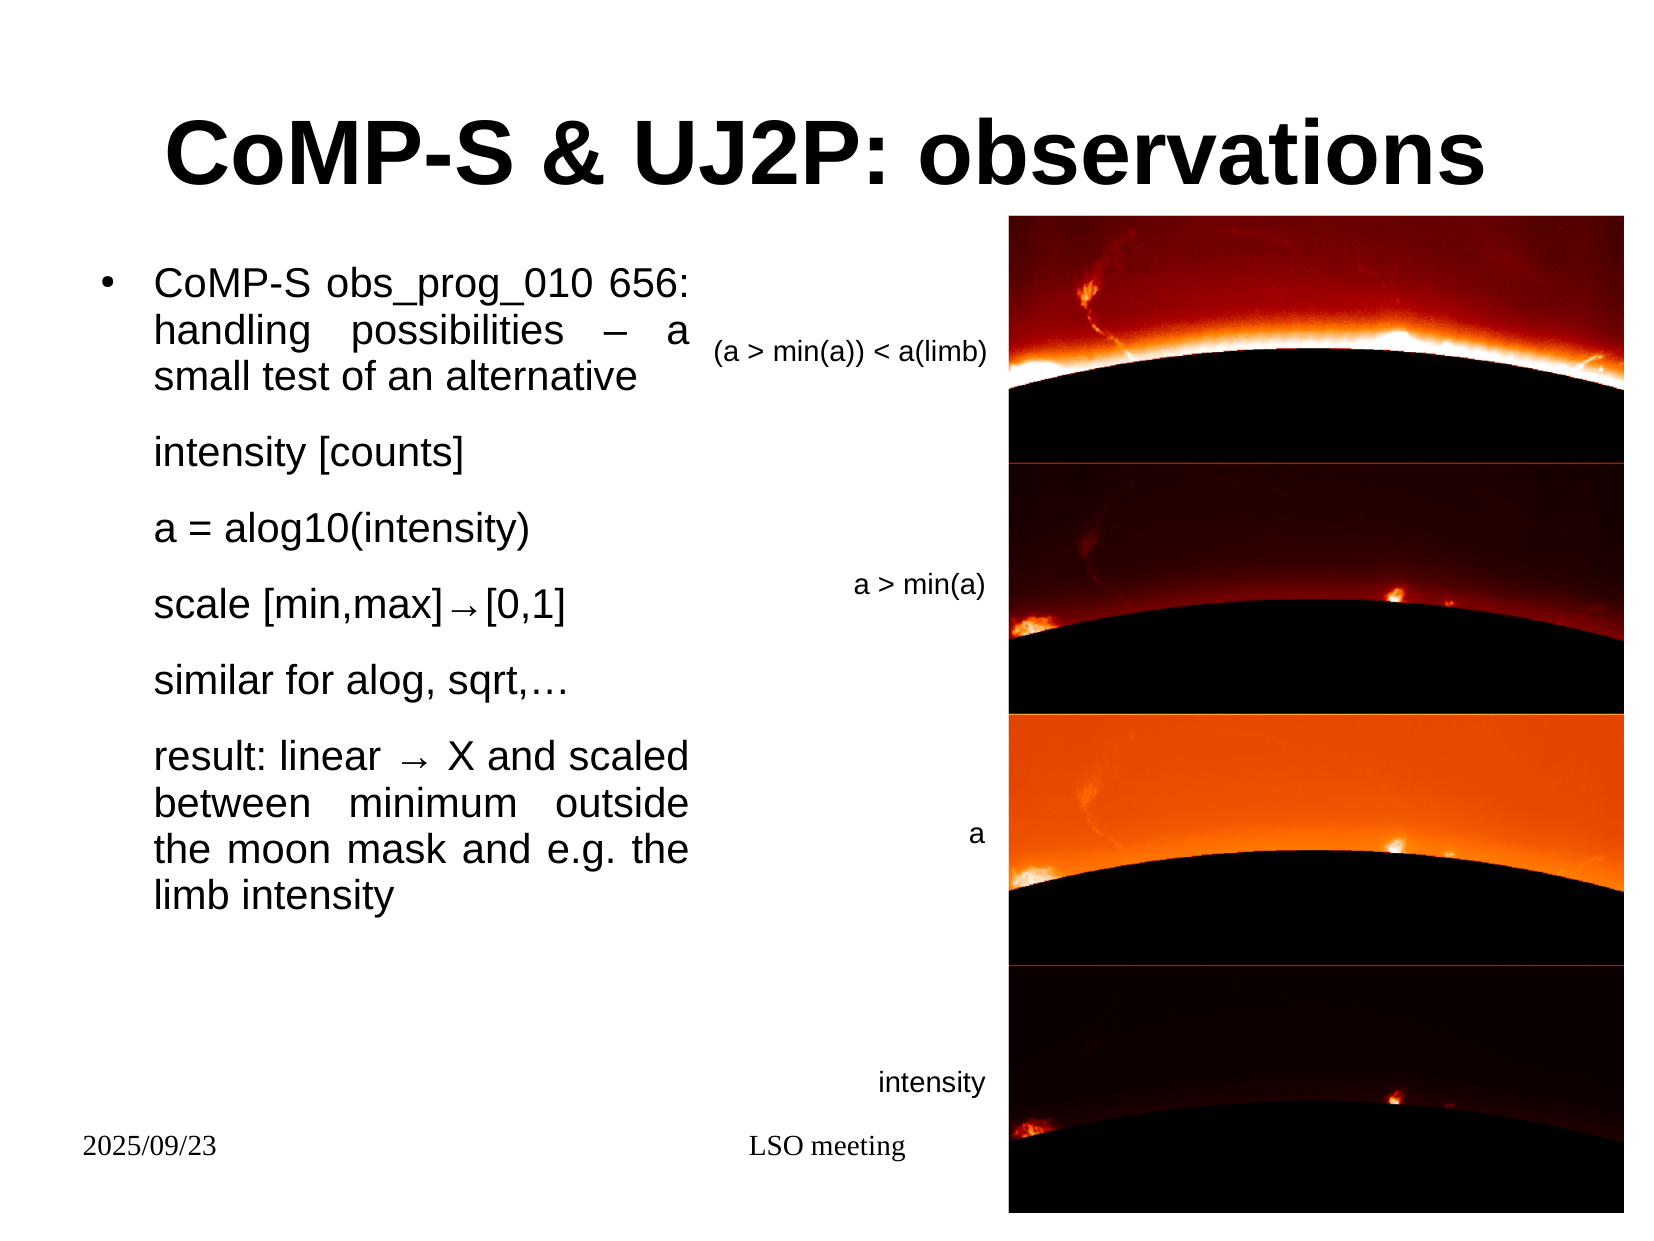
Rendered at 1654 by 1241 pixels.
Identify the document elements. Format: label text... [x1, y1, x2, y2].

list CoMP-S obs_prog_010 656: handling possibilities – a small test of an alternative intensity [counts] a = alog10(intensity) scale [min,max]→[0,1] similar for alog, sqrt,… result: linear → X and scaled between minimum outside the moon mask and e.g. the limb intensity [82, 183, 691, 1126]
title CoMP-S & UJ2P: observations [82, 49, 1571, 257]
picture [1008, 215, 1624, 1213]
list (a > min(a)) < a(limb) a > min(a) a intensity [705, 210, 991, 1201]
